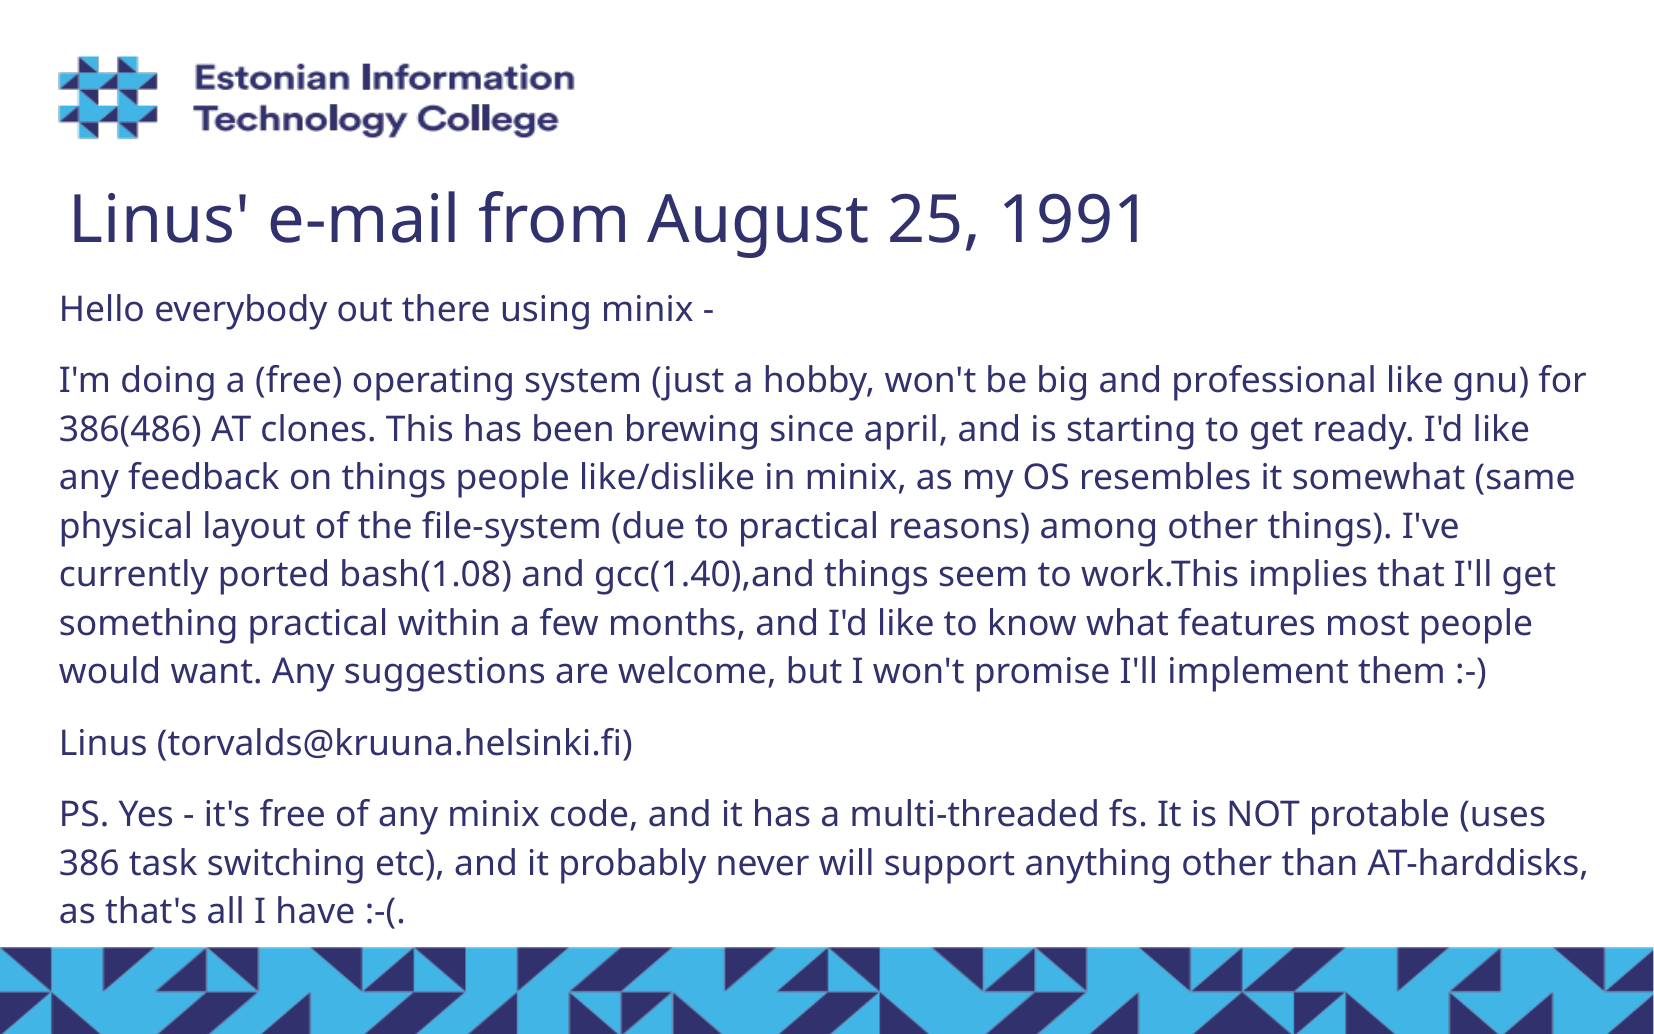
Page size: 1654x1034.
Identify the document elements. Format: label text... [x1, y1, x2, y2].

list Hello everybody out there using minix - I'm doing a (free) operating system (just a hobby, won't be big and professional like gnu) for 386(486) AT clones. This has been brewing since april, and is starting to get ready. I'd like any feedback on things people like/dislike in minix, as my OS resembles it somewhat (same physical layout of the file-system (due to practical reasons) among other things). I've currently ported bash(1.08) and gcc(1.40),and things seem to work.This implies that I'll get something practical within a few months, and I'd like to know what features most people would want. Any suggestions are welcome, but I won't promise I'll implement them :-) Linus (torvalds@kruuna.helsinki.fi) PS. Yes - it's free of any minix code, and it has a multi-threaded fs. It is NOT protable (uses 386 task switching etc), and it probably never will support anything other than AT-harddisks, as that's all I have :-(. [59, 283, 1595, 936]
title Linus' e-mail from August 25, 1991 [68, 147, 1536, 283]
